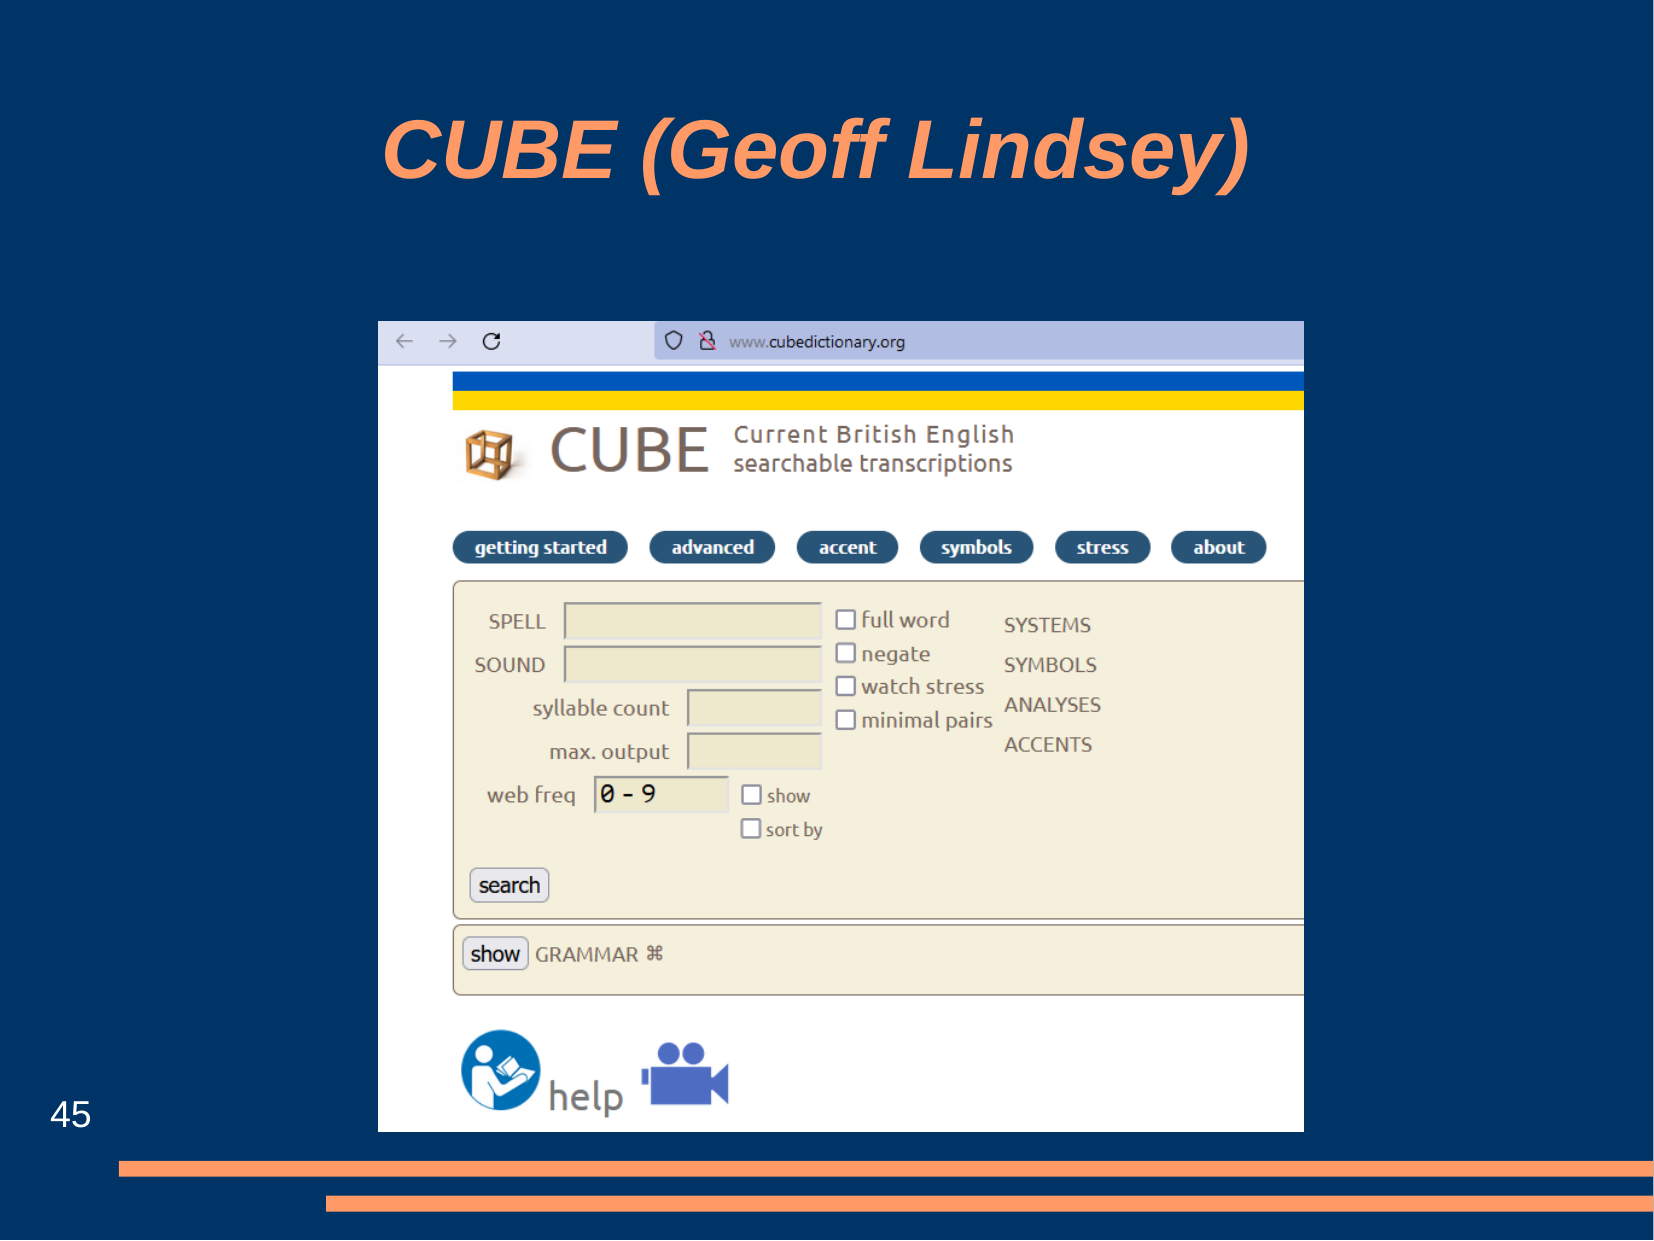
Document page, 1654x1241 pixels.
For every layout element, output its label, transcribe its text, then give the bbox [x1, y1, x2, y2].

picture [378, 321, 1304, 1132]
title CUBE (Geoff Lindsey) [121, 46, 1534, 254]
